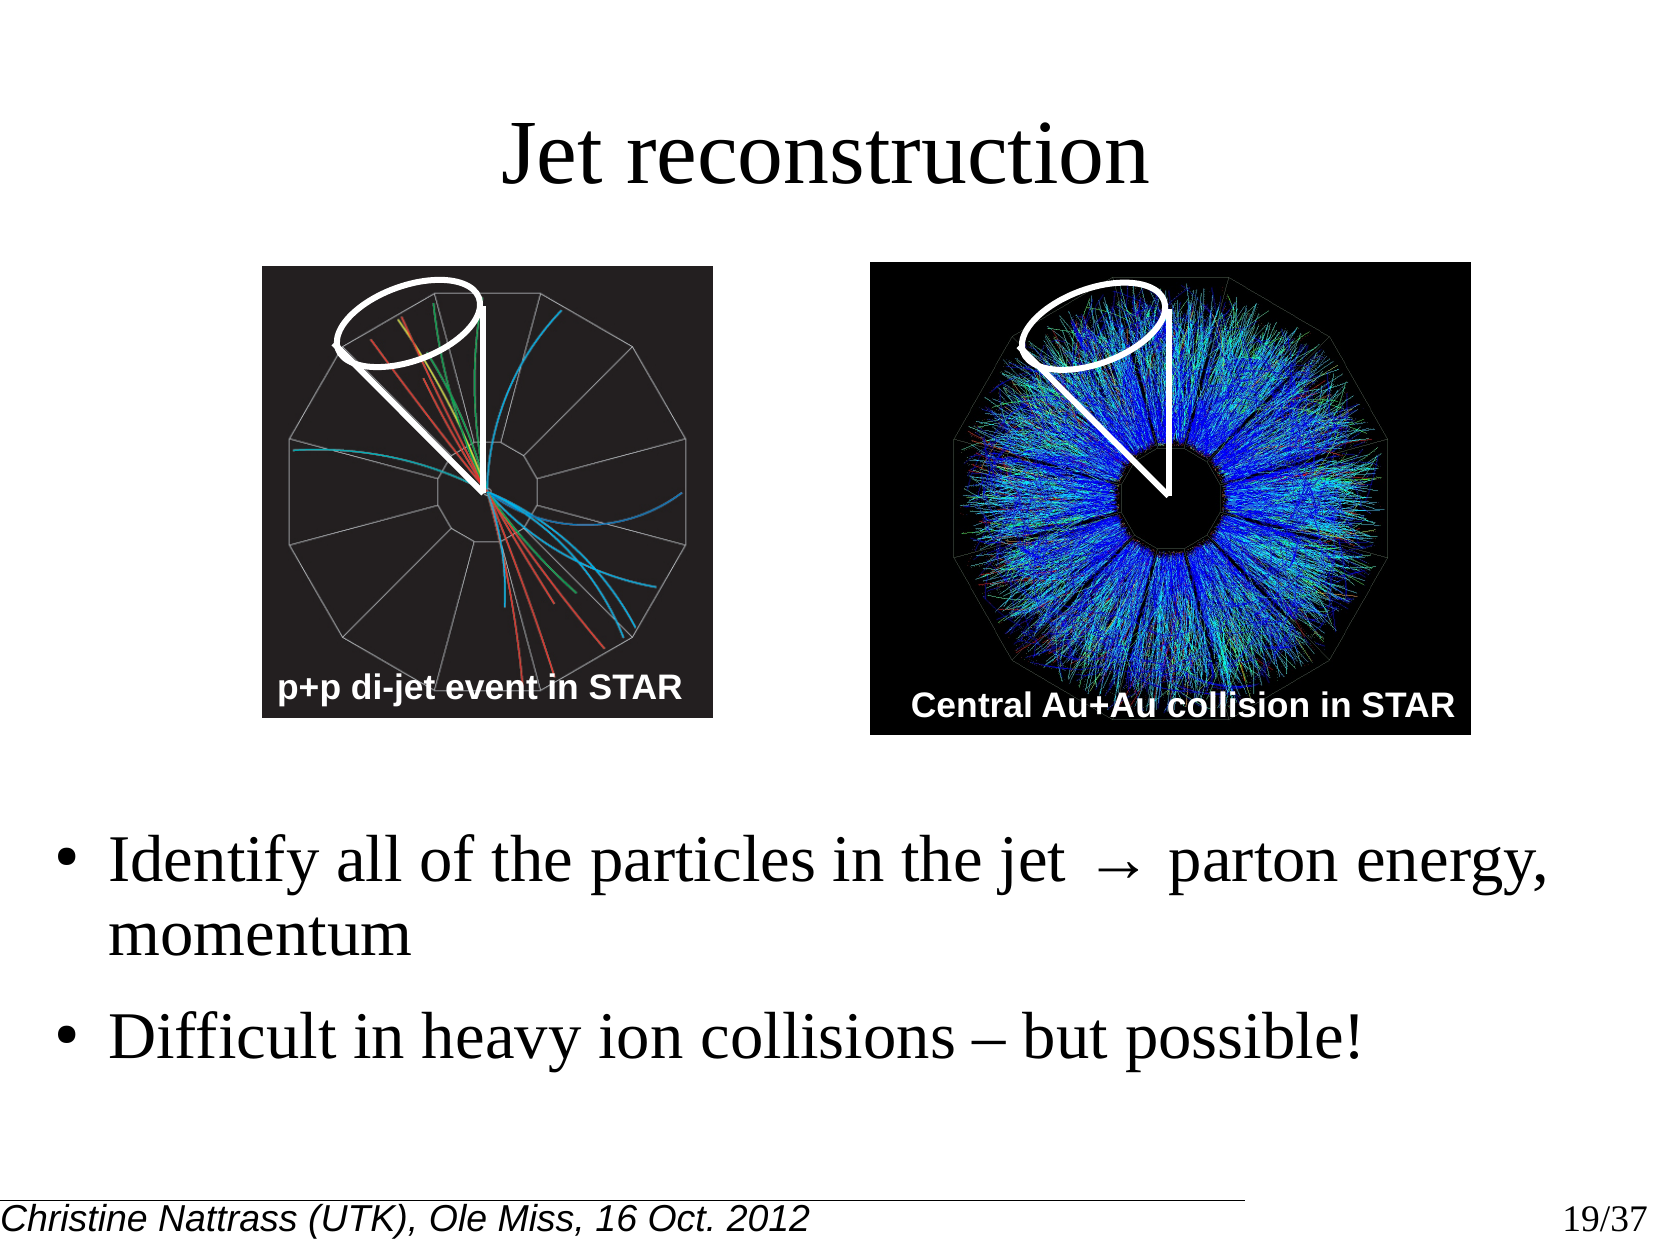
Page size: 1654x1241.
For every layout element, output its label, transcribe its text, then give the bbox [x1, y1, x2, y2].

picture [262, 266, 713, 660]
text_box p+p di-jet event in STAR [262, 660, 713, 715]
text_box Central Au+Au collision in STAR [896, 678, 1500, 733]
picture [870, 262, 1471, 735]
title Jet reconstruction [82, 49, 1571, 257]
list Identify all of the particles in the jet → parton energy, momentum Difficult in heavy ion collisions – but possible! [37, 821, 1650, 1074]
